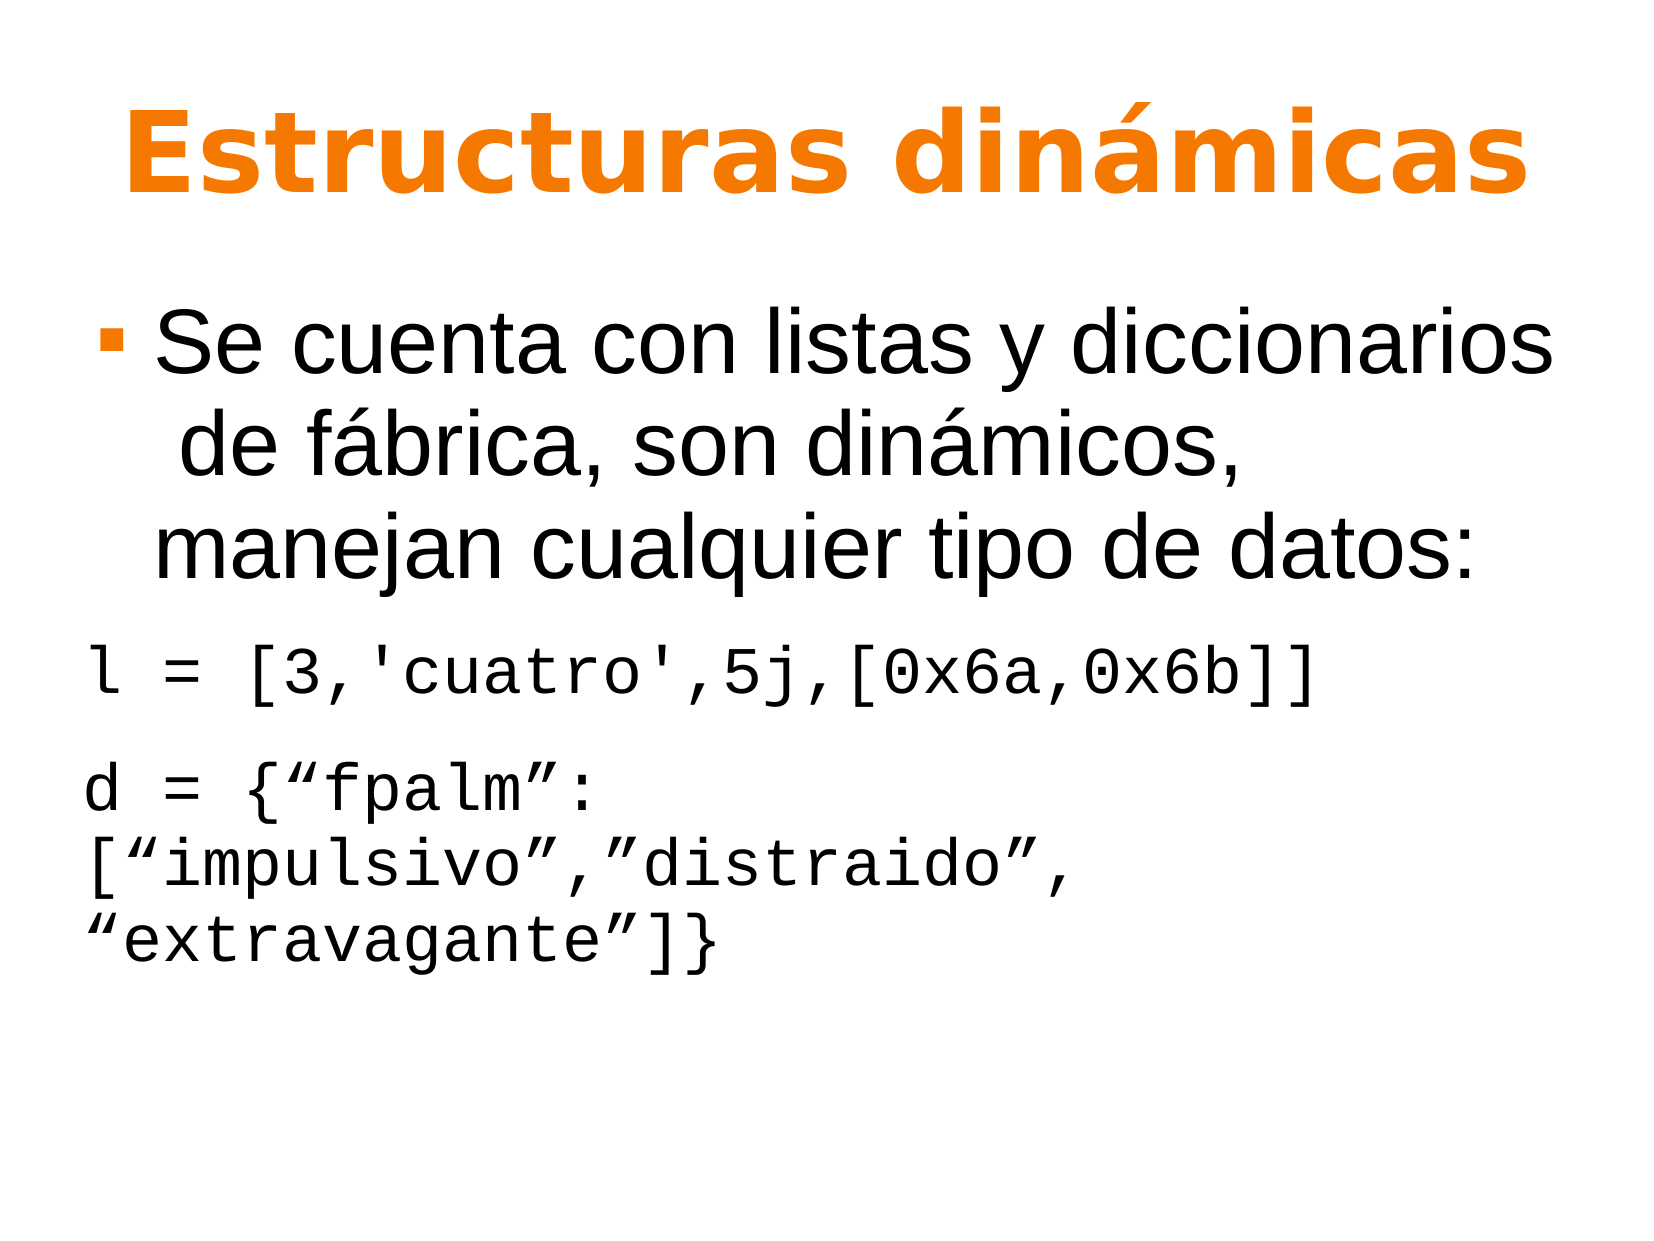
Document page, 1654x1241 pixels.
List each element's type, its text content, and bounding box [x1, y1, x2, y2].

title Estructuras dinámicas [82, 56, 1571, 250]
list Se cuenta con listas y diccionarios de fábrica, son dinámicos, manejan cualquier tipo de datos: l = [3,'cuatro',5j,[0x6a,0x6b]] d = {“fpalm”:[“impulsivo”,”distraido”, “extravagante”]} [82, 290, 1571, 1109]
